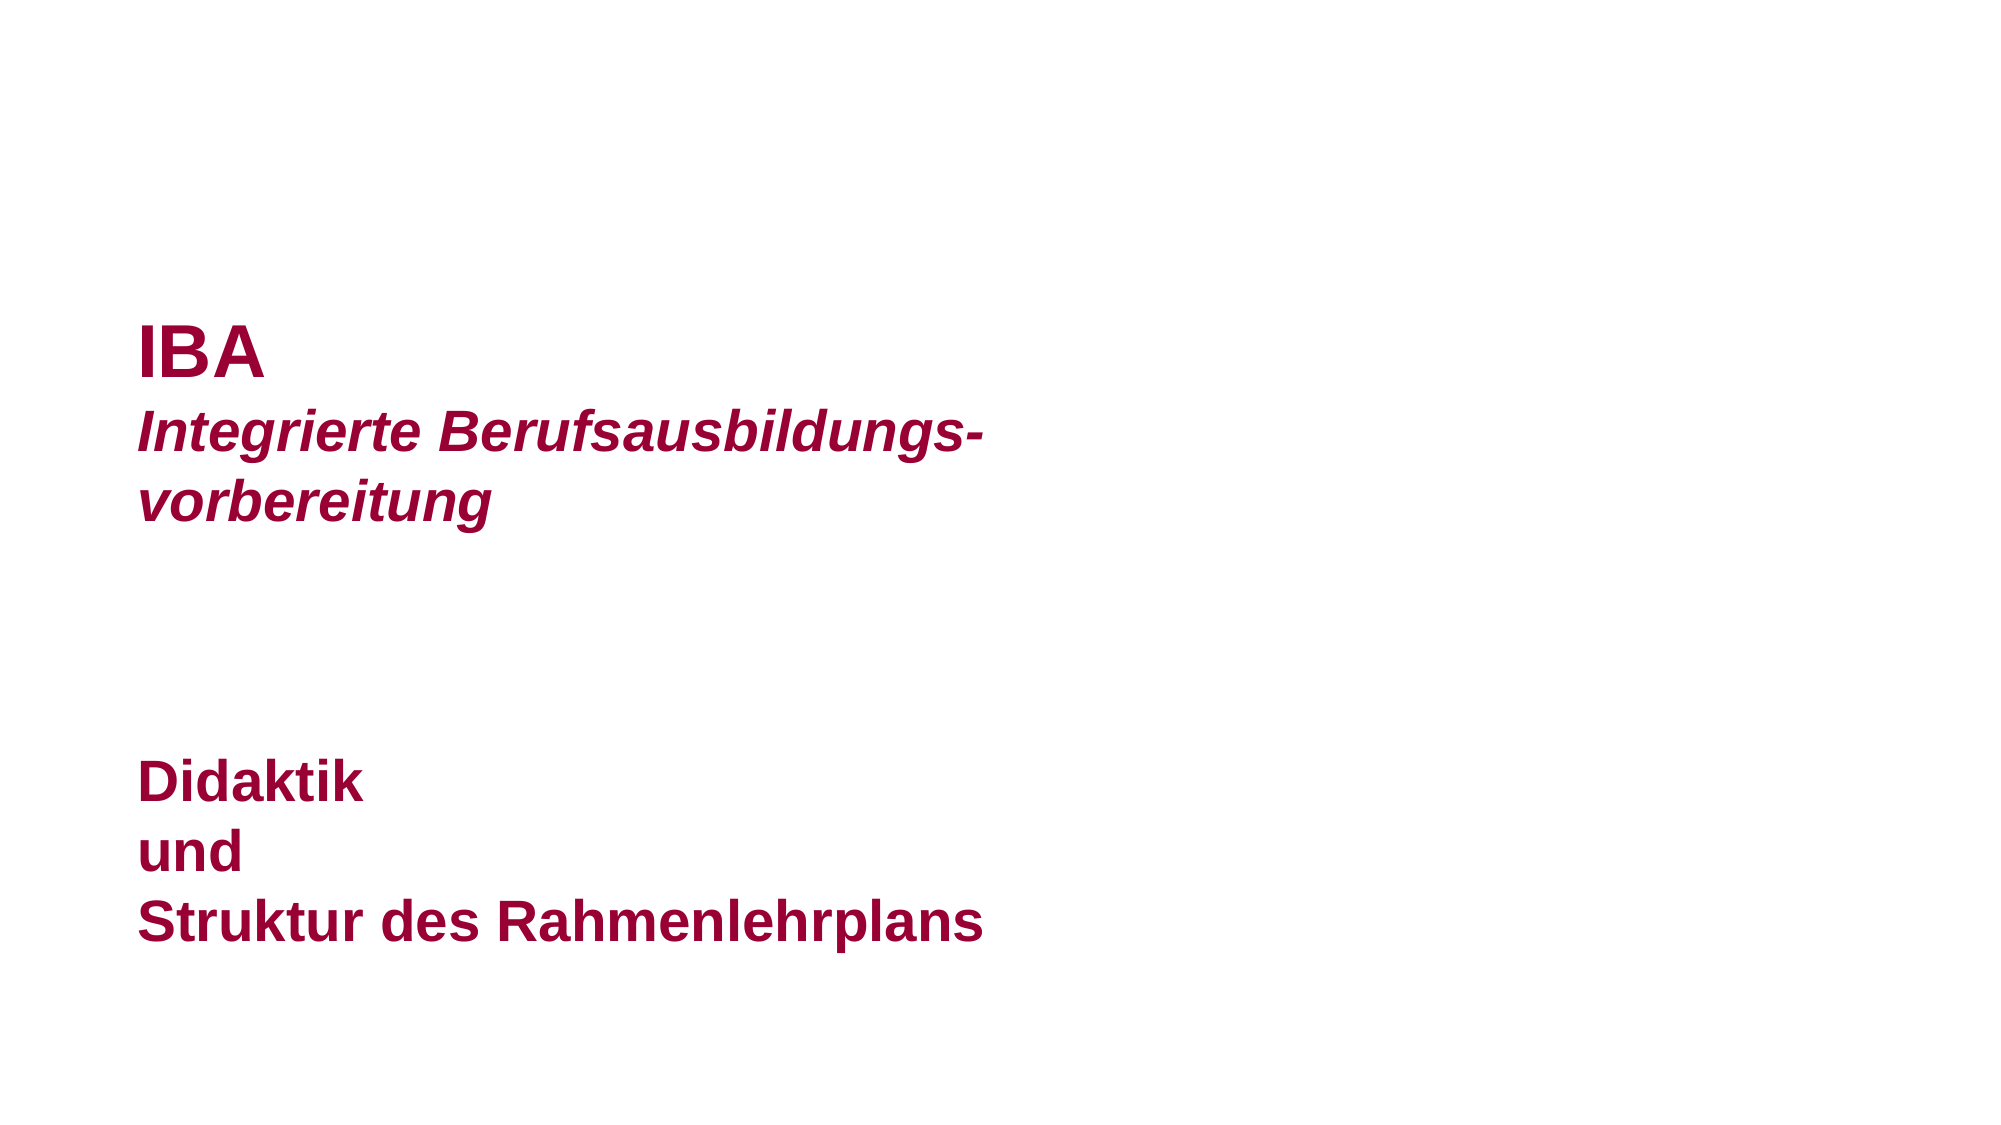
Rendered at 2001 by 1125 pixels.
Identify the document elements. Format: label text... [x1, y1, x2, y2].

text_box IBA Integrierte Berufsausbildungs- vorbereitung Didaktik und Struktur des Rahmenlehrplans [122, 295, 1726, 1125]
